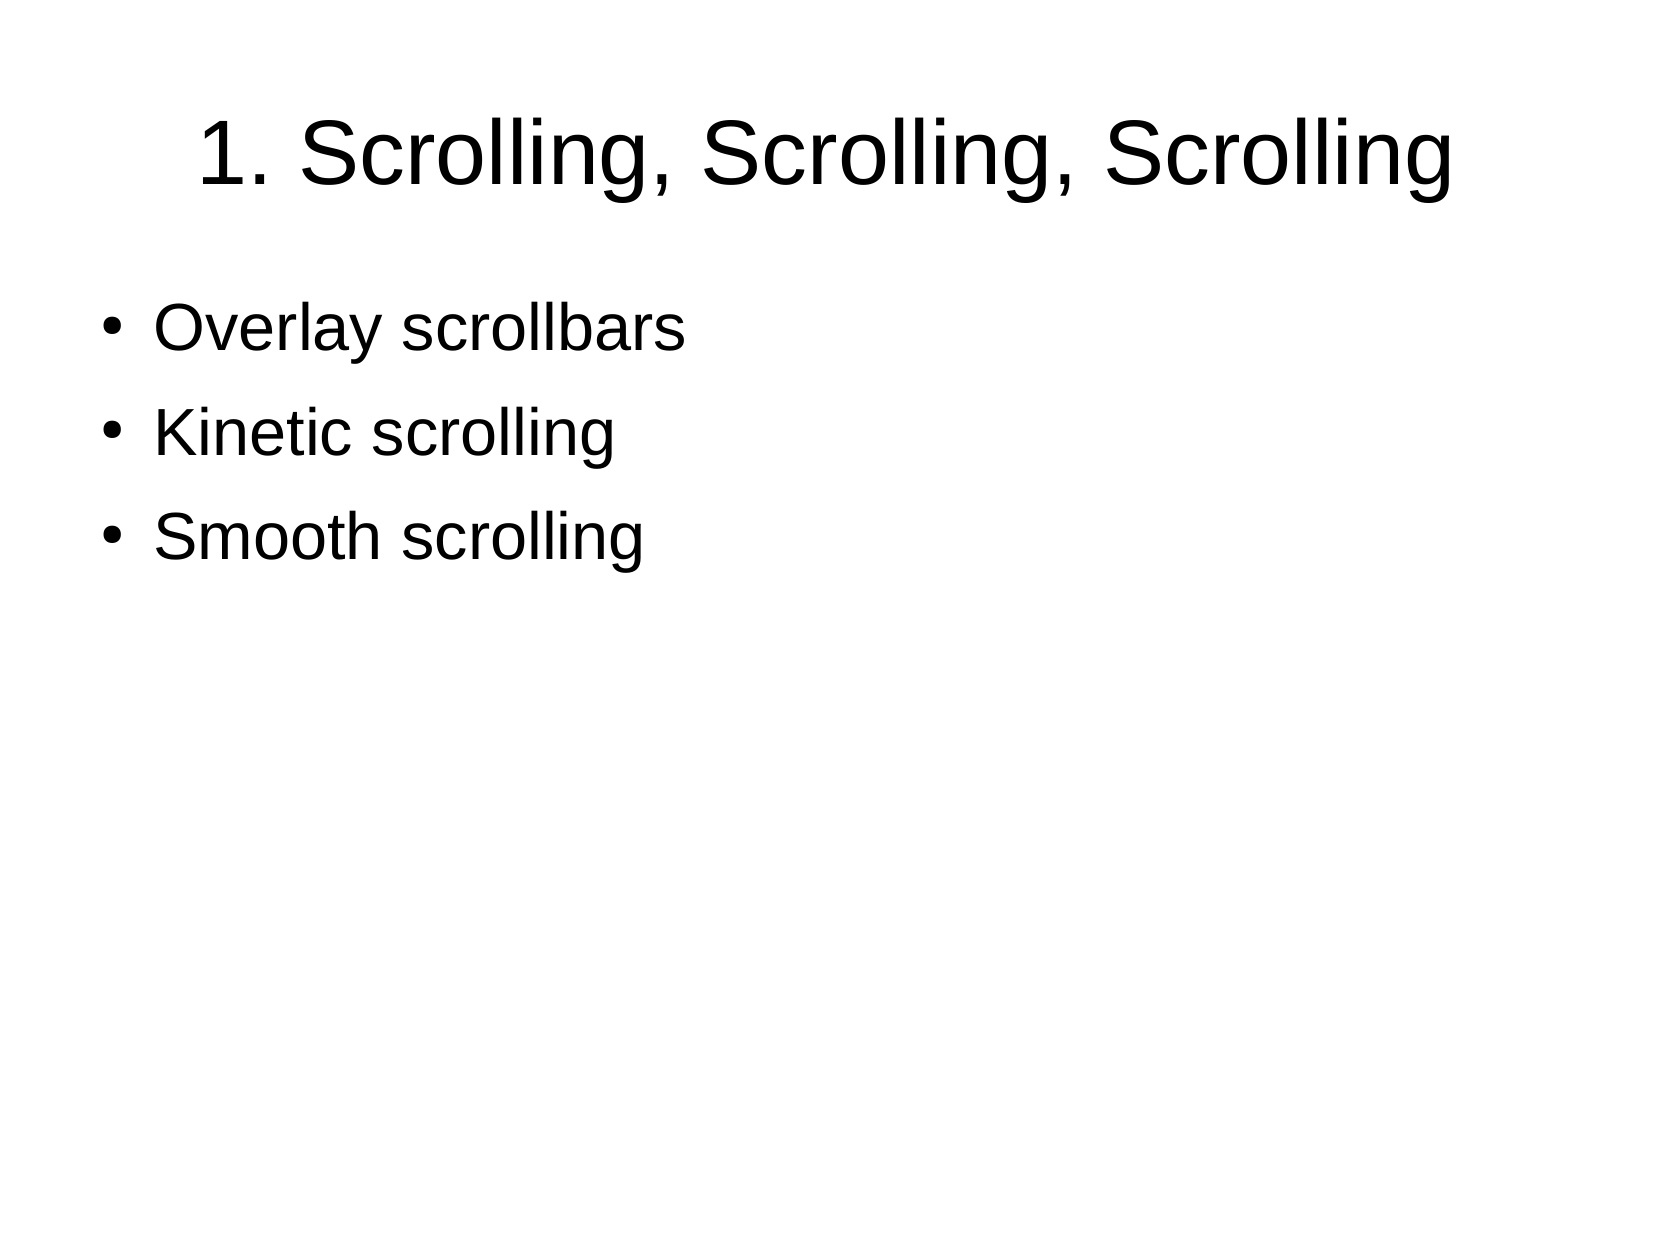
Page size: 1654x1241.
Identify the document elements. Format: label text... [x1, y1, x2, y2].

list Overlay scrollbars Kinetic scrolling Smooth scrolling [82, 290, 1571, 1010]
title 1. Scrolling, Scrolling, Scrolling [82, 49, 1571, 257]
